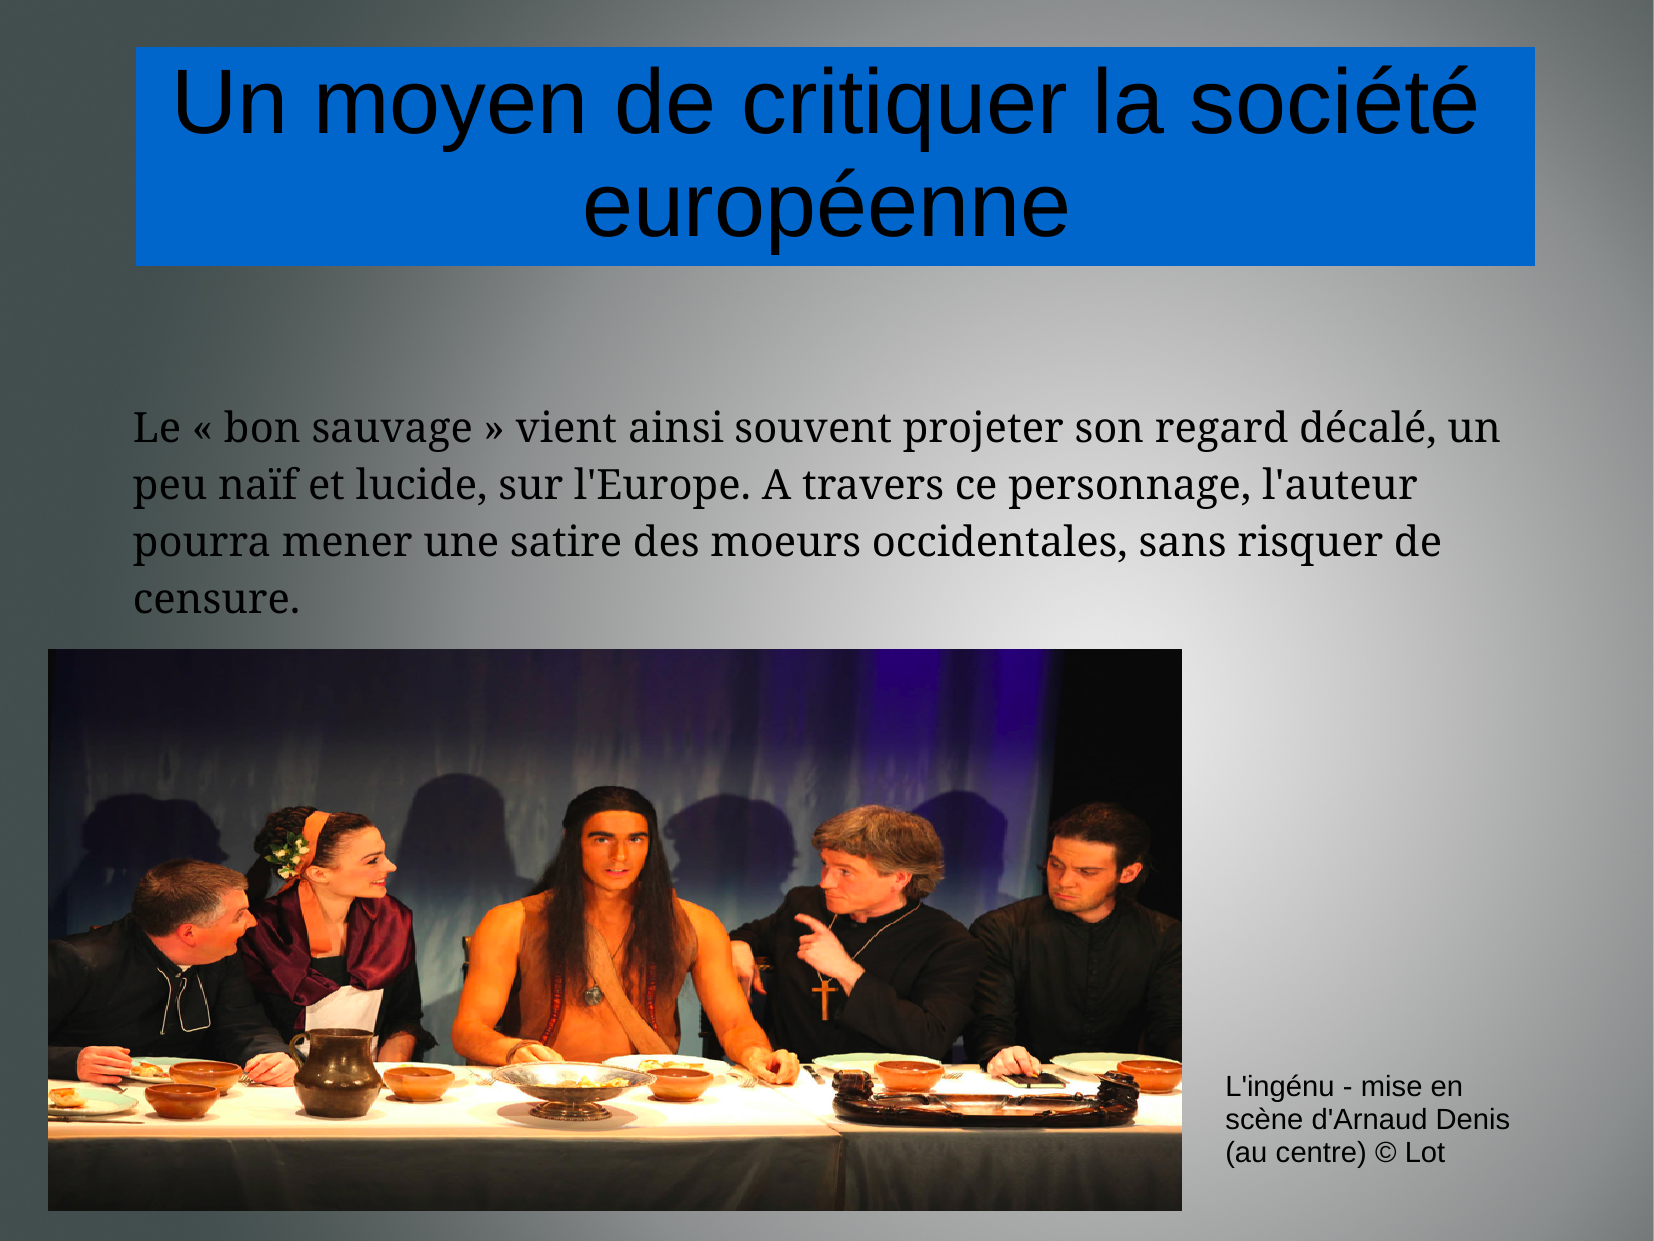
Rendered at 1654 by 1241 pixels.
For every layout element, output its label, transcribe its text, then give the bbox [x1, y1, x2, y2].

text_box L'ingénu - mise en scène d'Arnaud Denis (au centre) © Lot [1210, 1062, 1536, 1182]
title Un moyen de critiquer la société européenne [82, 50, 1571, 256]
list [82, 290, 1571, 1094]
table_header [136, 256, 1535, 266]
text_box Le « bon sauvage » vient ainsi souvent projeter son regard décalé, un peu naïf et lucide, sur l'Europe. A travers ce personnage, l'auteur pourra mener une satire des moeurs occidentales, sans risquer de censure. [118, 390, 1565, 548]
picture [0, 0, 1654, 1241]
